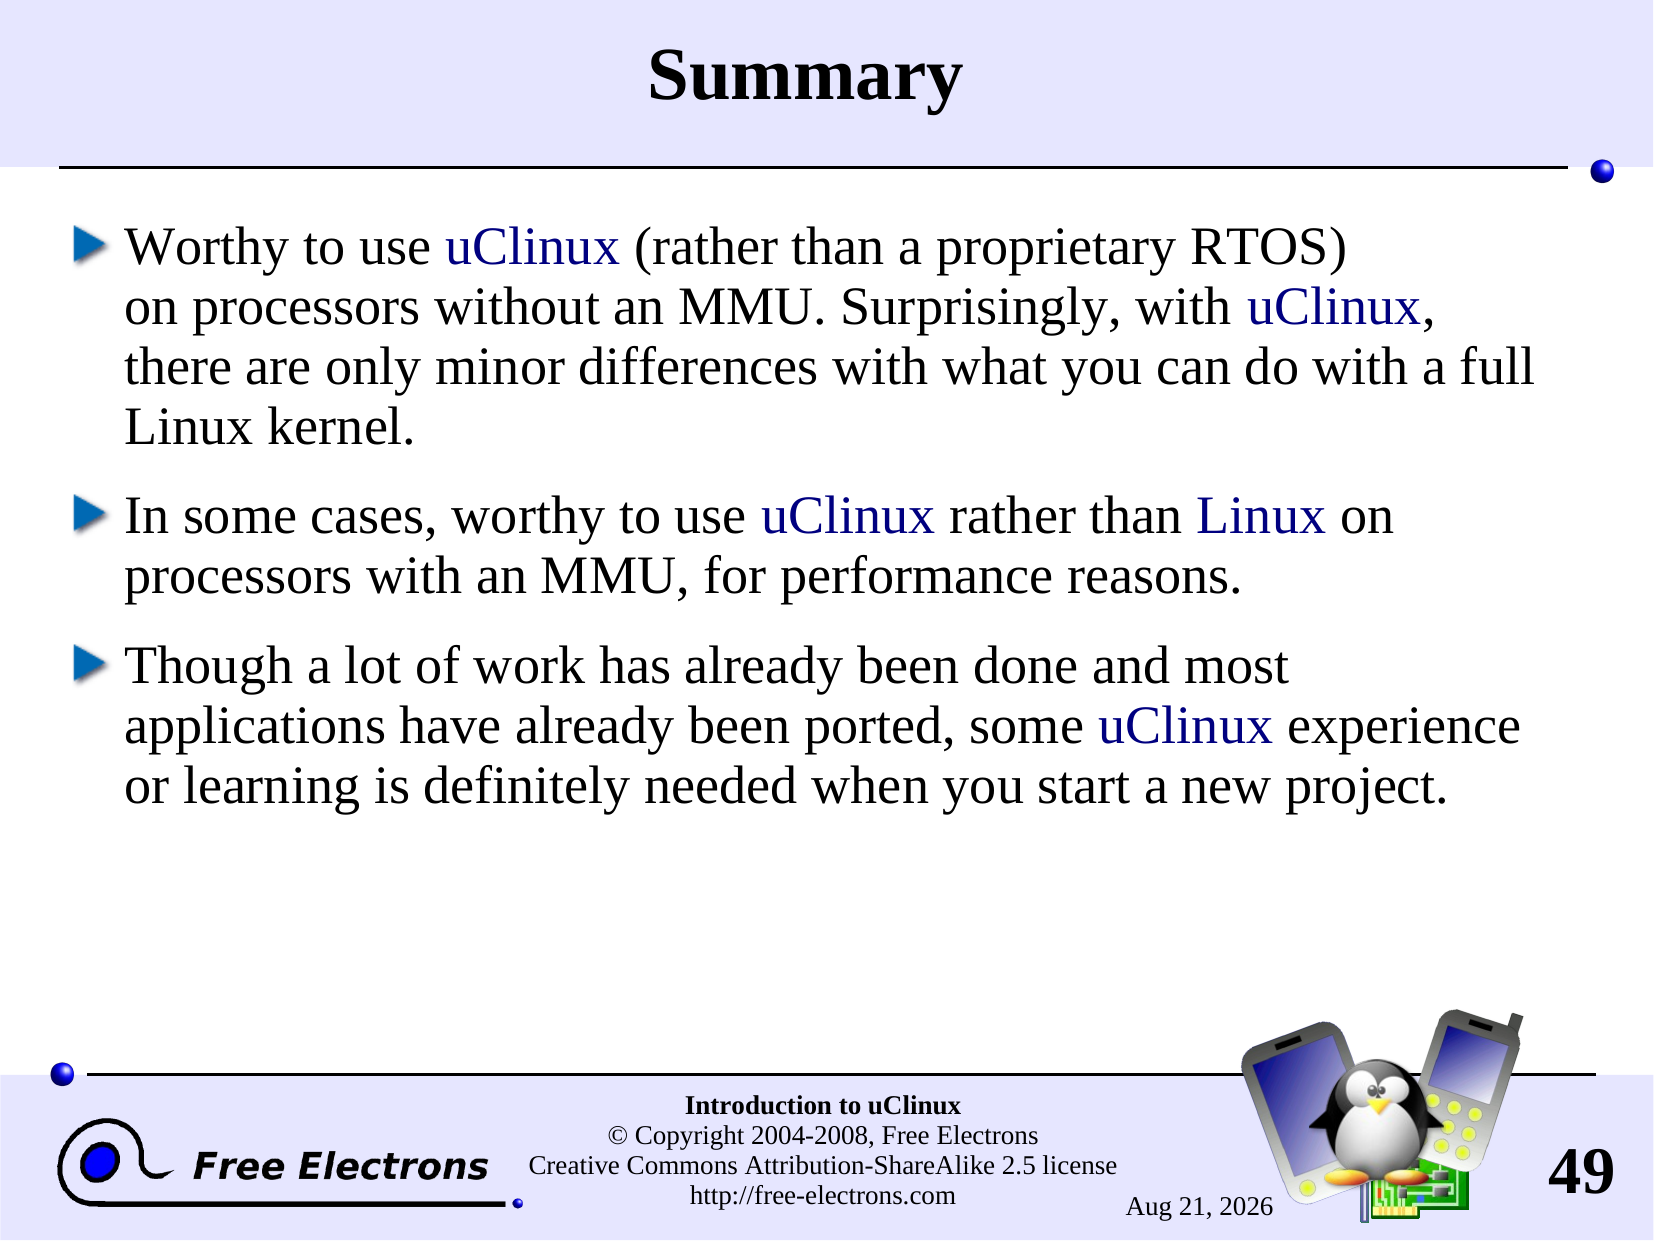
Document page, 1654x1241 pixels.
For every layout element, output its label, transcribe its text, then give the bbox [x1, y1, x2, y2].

list Worthy to use uClinux (rather than a proprietary RTOS) on processors without an MMU. Surprisingly, with uClinux, there are only minor differences with what you can do with a full Linux kernel. In some cases, worthy to use uClinux rather than Linux on processors with an MMU, for performance reasons. Though a lot of work has already been done and most applications have already been ported, some uClinux experience or learning is definitely needed when you start a new project. [53, 216, 1555, 1066]
title Summary [60, 25, 1551, 124]
picture [50, 1107, 527, 1216]
picture [1231, 1066, 1521, 1241]
